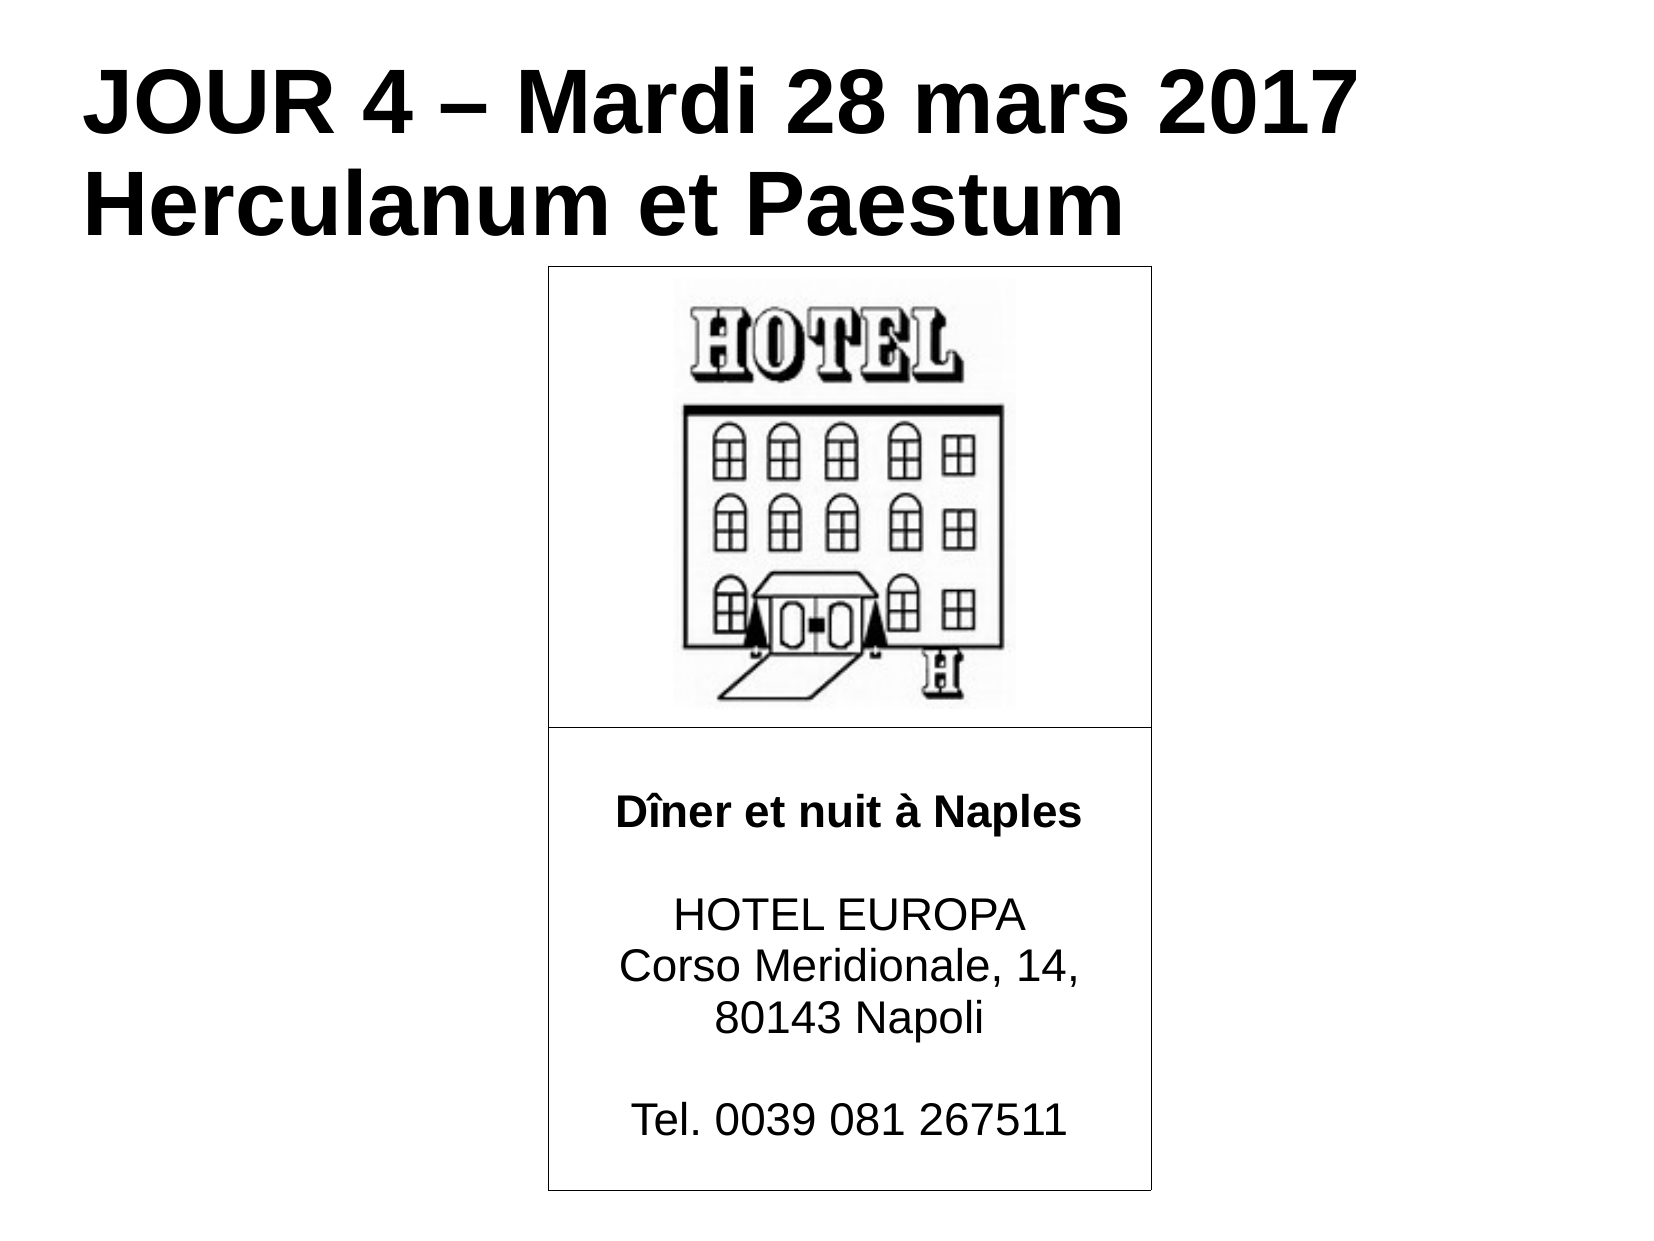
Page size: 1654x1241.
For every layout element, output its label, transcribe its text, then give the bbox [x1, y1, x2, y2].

title JOUR 4 – Mardi 28 mars 2017 Herculanum et Paestum [82, 49, 1571, 257]
picture [673, 278, 1016, 709]
table_header [549, 267, 1151, 727]
table_cell Dîner et nuit à Naples HOTEL EUROPA Corso Meridionale, 14, 80143 Napoli Tel. 0039 081 267511 [549, 728, 1151, 1190]
